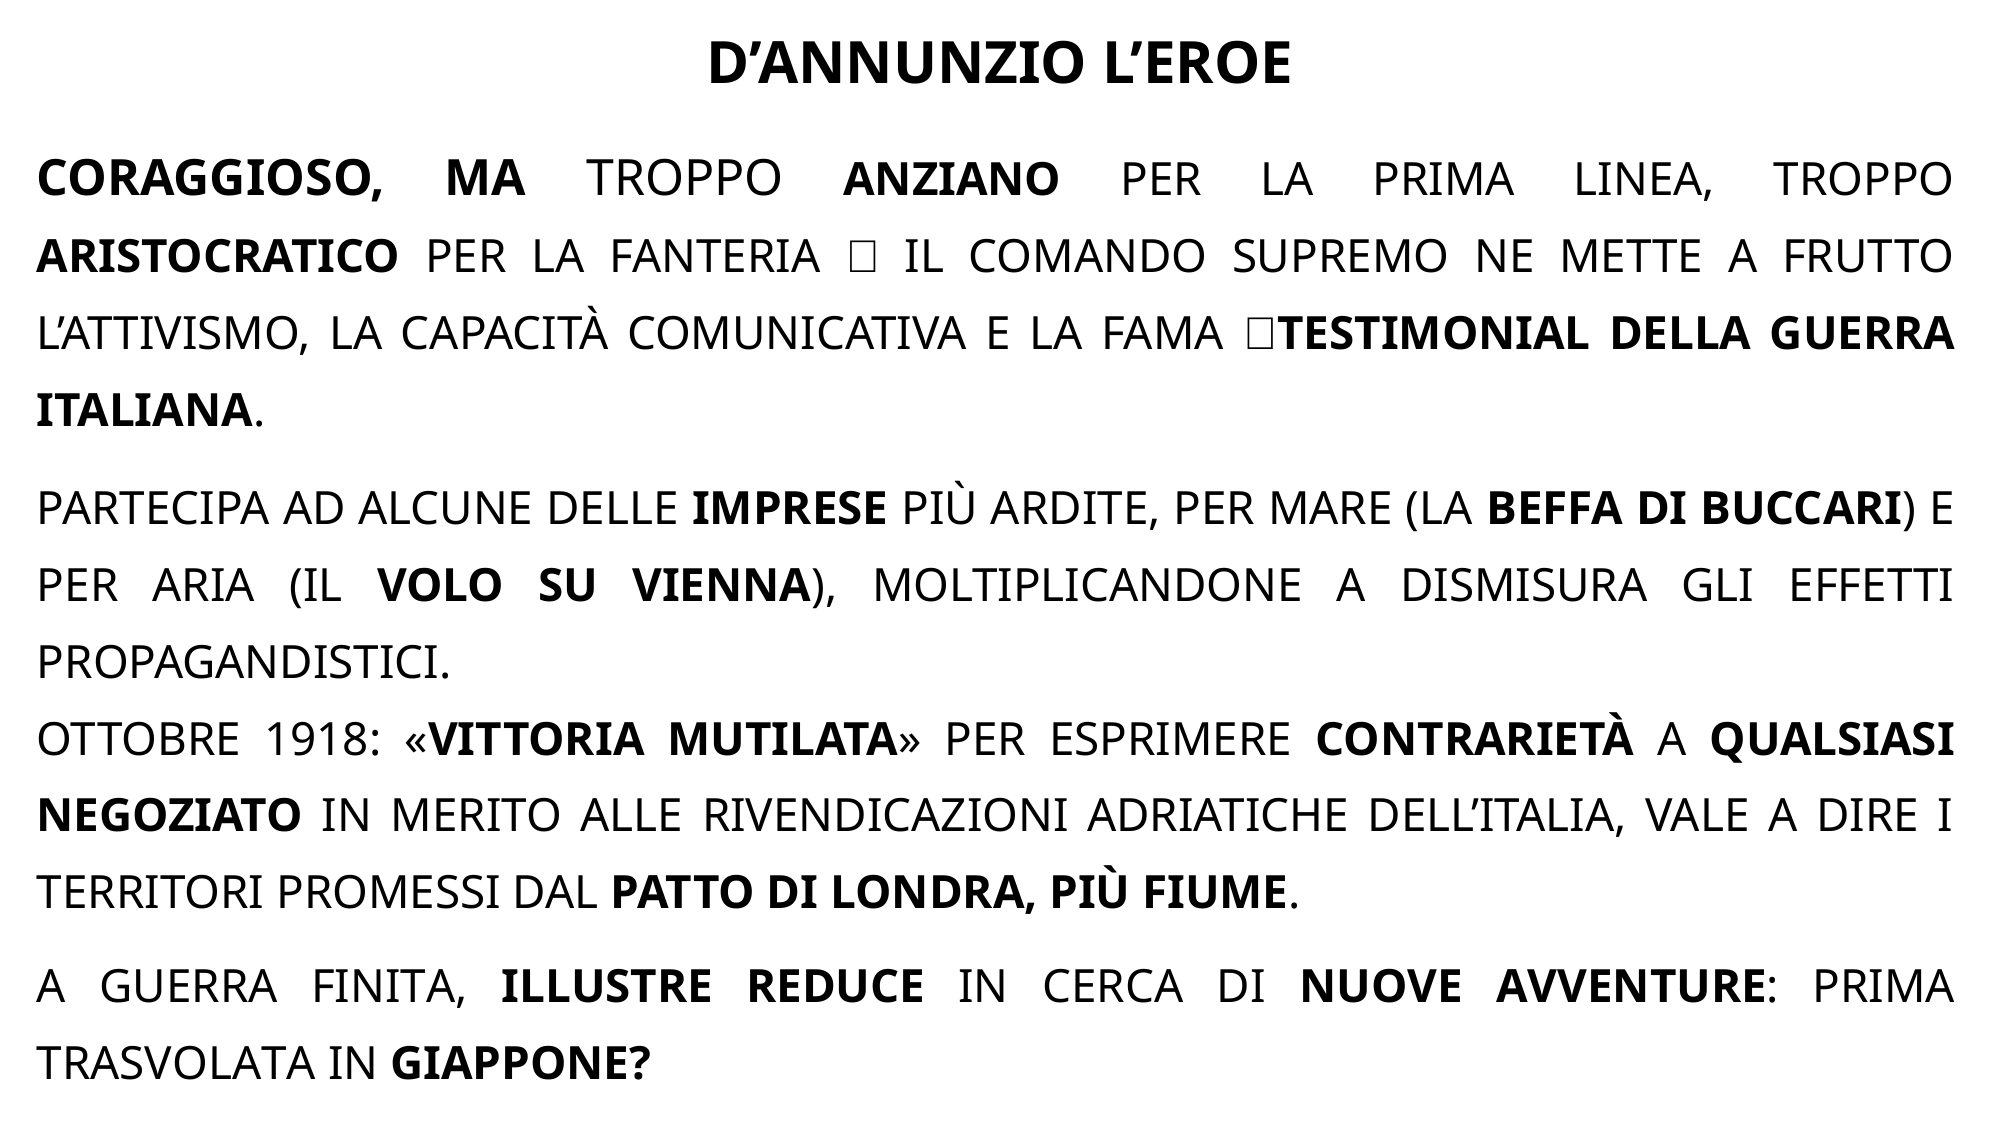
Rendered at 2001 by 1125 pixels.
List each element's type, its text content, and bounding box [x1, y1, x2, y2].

list CORAGGIOSO, MA TROPPO ANZIANO PER LA PRIMA LINEA, TROPPO ARISTOCRATICO PER LA FANTERIA  IL COMANDO SUPREMO NE METTE A FRUTTO L’ATTIVISMO, LA CAPACITÀ COMUNICATIVA E LA FAMA TESTIMONIAL DELLA GUERRA ITALIANA. PARTECIPA AD ALCUNE DELLE IMPRESE PIÙ ARDITE, PER MARE (LA BEFFA DI BUCCARI) E PER ARIA (IL VOLO SU VIENNA), MOLTIPLICANDONE A DISMISURA GLI EFFETTI PROPAGANDISTICI. OTTOBRE 1918: «VITTORIA MUTILATA» PER ESPRIMERE CONTRARIETÀ A QUALSIASI NEGOZIATO IN MERITO ALLE RIVENDICAZIONI ADRIATICHE DELL’ITALIA, VALE A DIRE I TERRITORI PROMESSI DAL PATTO DI LONDRA, PIÙ FIUME. A GUERRA FINITA, ILLUSTRE REDUCE IN CERCA DI NUOVE AVVENTURE: PRIMA TRASVOLATA IN GIAPPONE? [21, 113, 1971, 1125]
title D’ANNUNZIO L’EROE [137, 26, 1863, 101]
